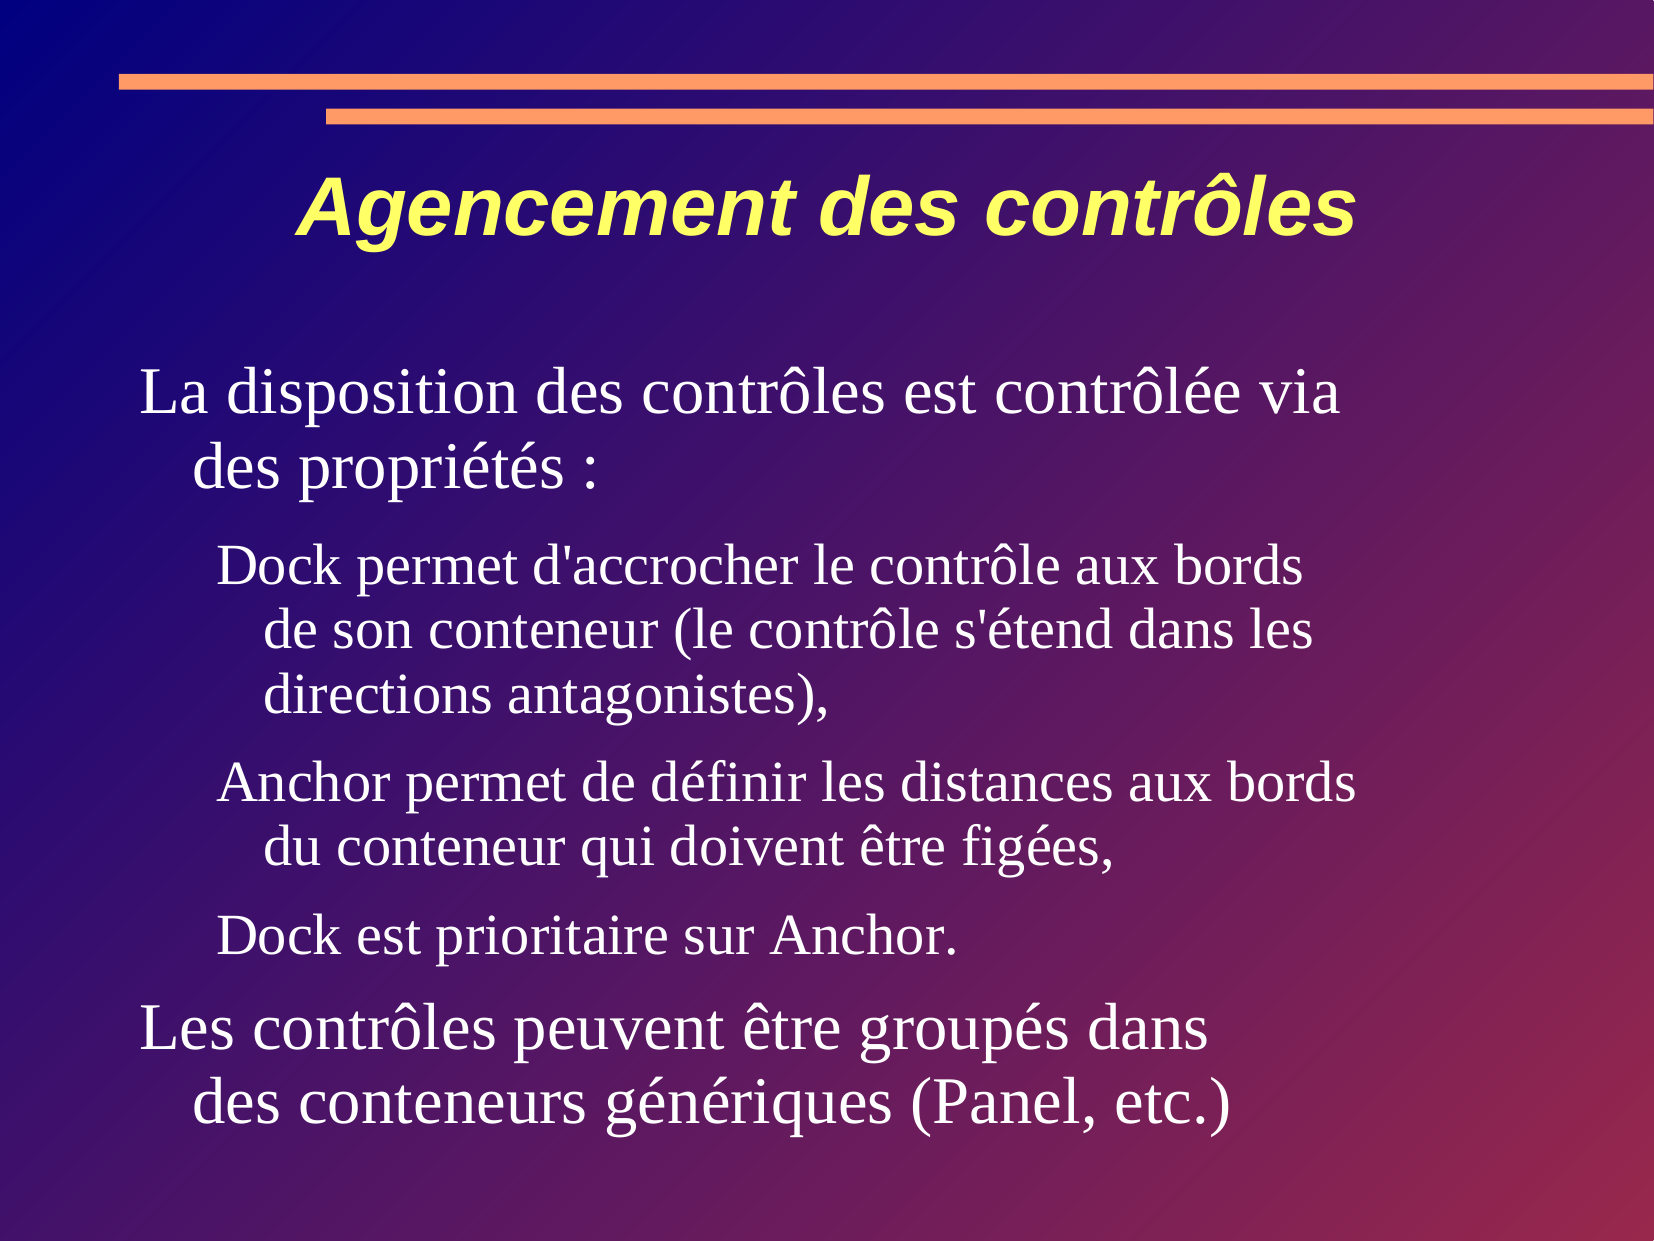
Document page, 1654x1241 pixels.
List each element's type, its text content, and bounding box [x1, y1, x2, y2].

list La disposition des contrôles est contrôlée via des propriétés : Dock permet d'accrocher le contrôle aux bords de son conteneur (le contrôle s'étend dans les directions antagonistes), Anchor permet de définir les distances aux bords du conteneur qui doivent être figées, Dock est prioritaire sur Anchor. Les contrôles peuvent être groupés dans des conteneurs génériques (Panel, etc.) [121, 354, 1534, 1139]
title Agencement des contrôles [121, 102, 1534, 311]
